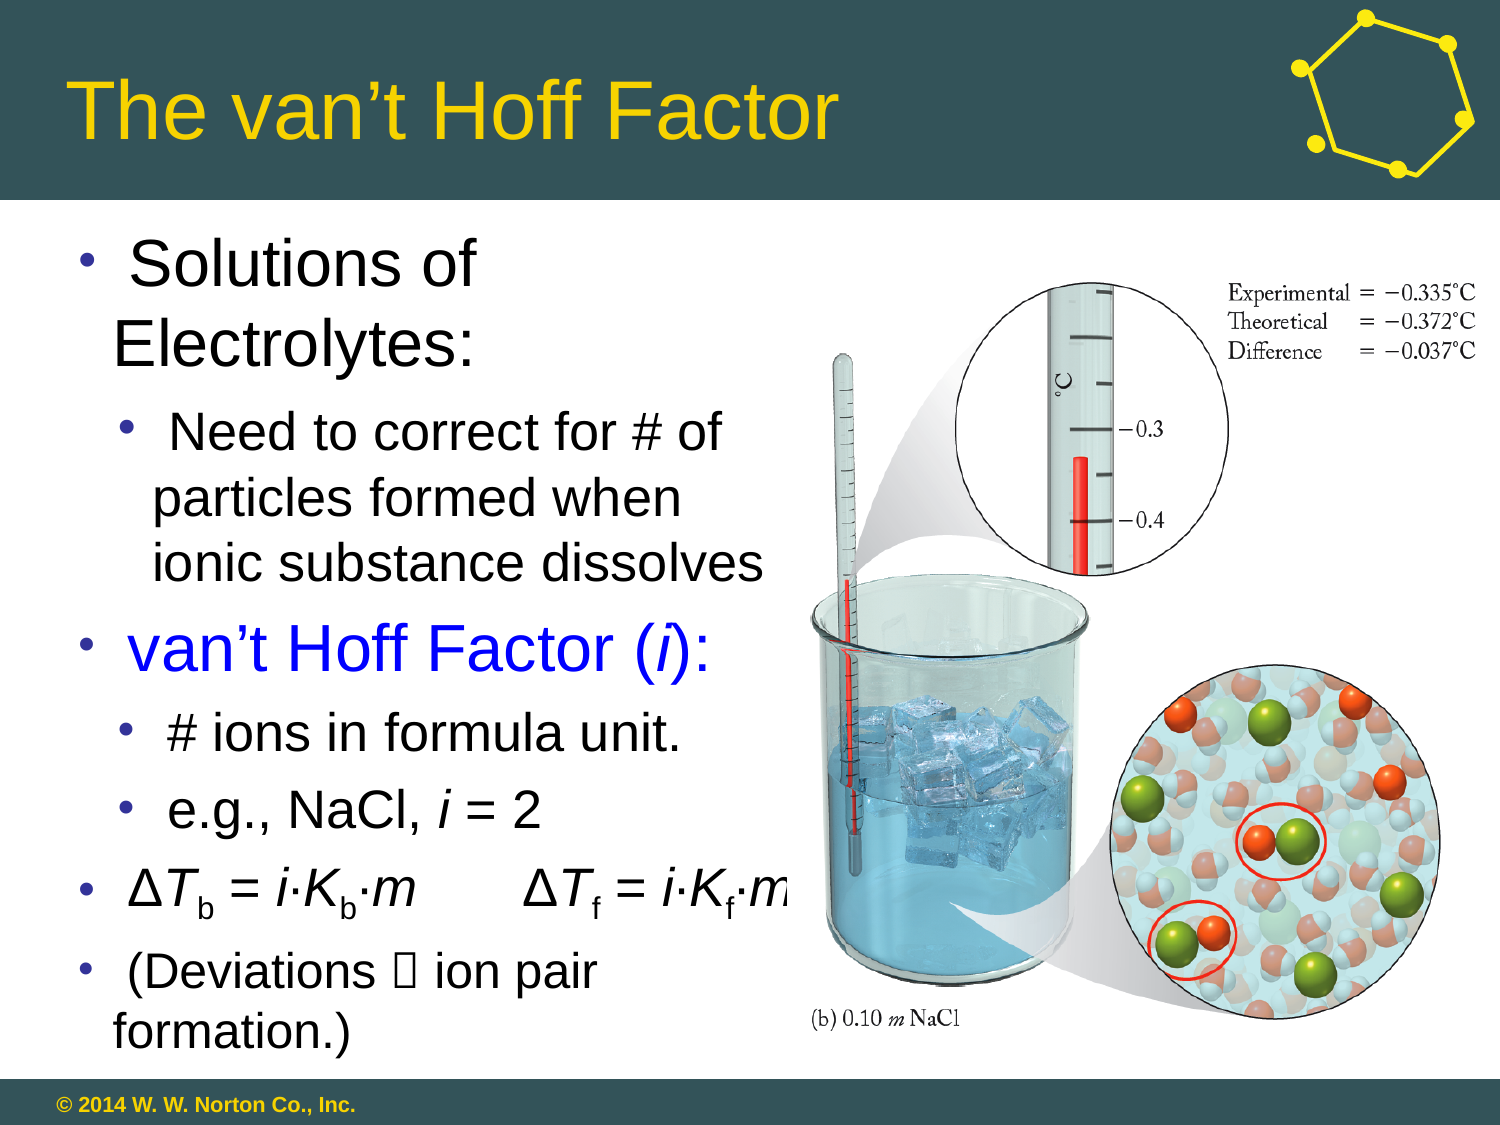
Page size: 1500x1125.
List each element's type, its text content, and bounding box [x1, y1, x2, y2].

title The van’t Hoff Factor [50, 24, 1325, 188]
chart [741, 547, 759, 578]
text_box Solutions of Electrolytes: Need to correct for # of particles formed when ionic substance dissolves van’t Hoff Factor (i): # ions in formula unit. e.g., NaCl, i = 2 ΔTb = i·Kb·m ΔTf = i·Kf·m (Deviations  ion pair formation.) [62, 212, 825, 1067]
picture [787, 274, 1483, 1036]
